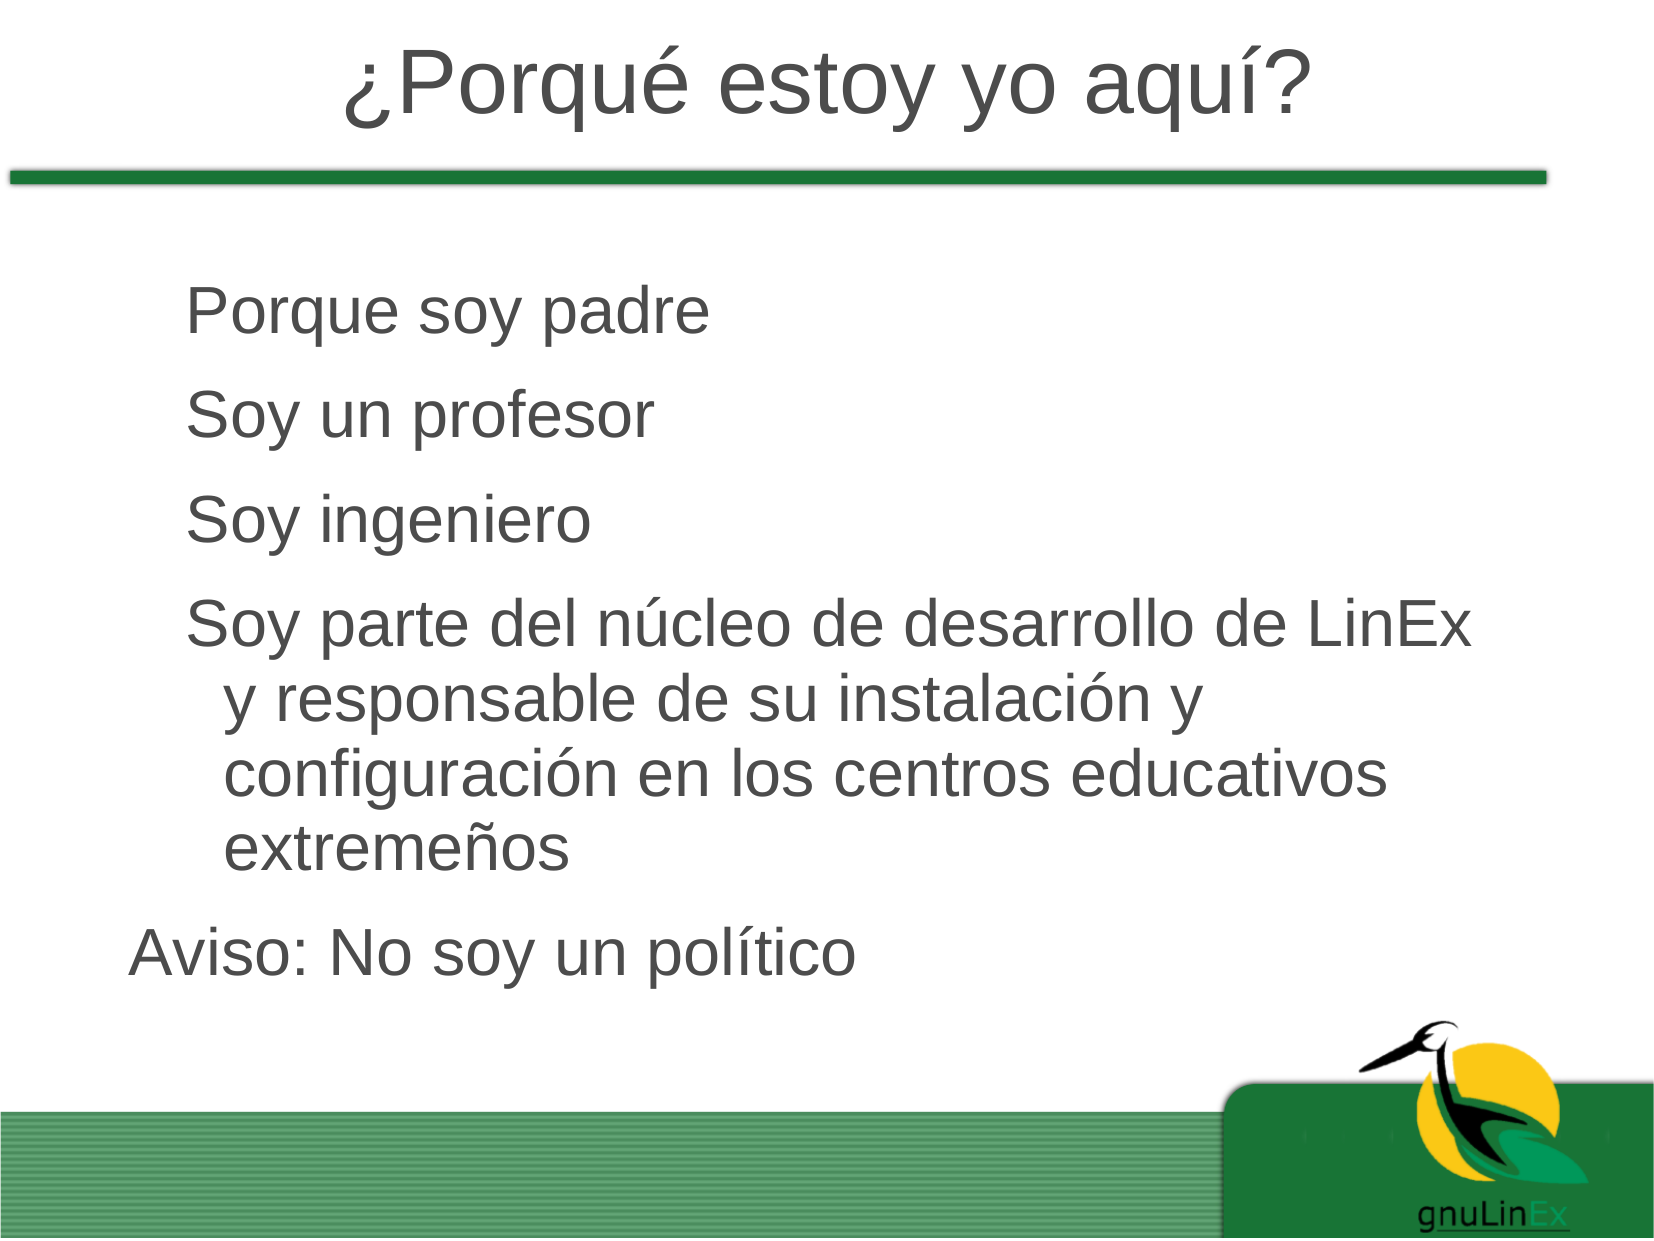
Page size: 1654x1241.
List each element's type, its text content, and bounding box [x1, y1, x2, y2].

title ¿Porqué estoy yo aquí? [121, 0, 1534, 164]
picture [0, 0, 1654, 1238]
list Porque soy padre Soy un profesor Soy ingeniero Soy parte del núcleo de desarrollo de LinEx y responsable de su instalación y configuración en los centros educativos extremeños Aviso: No soy un político [110, 273, 1523, 1056]
